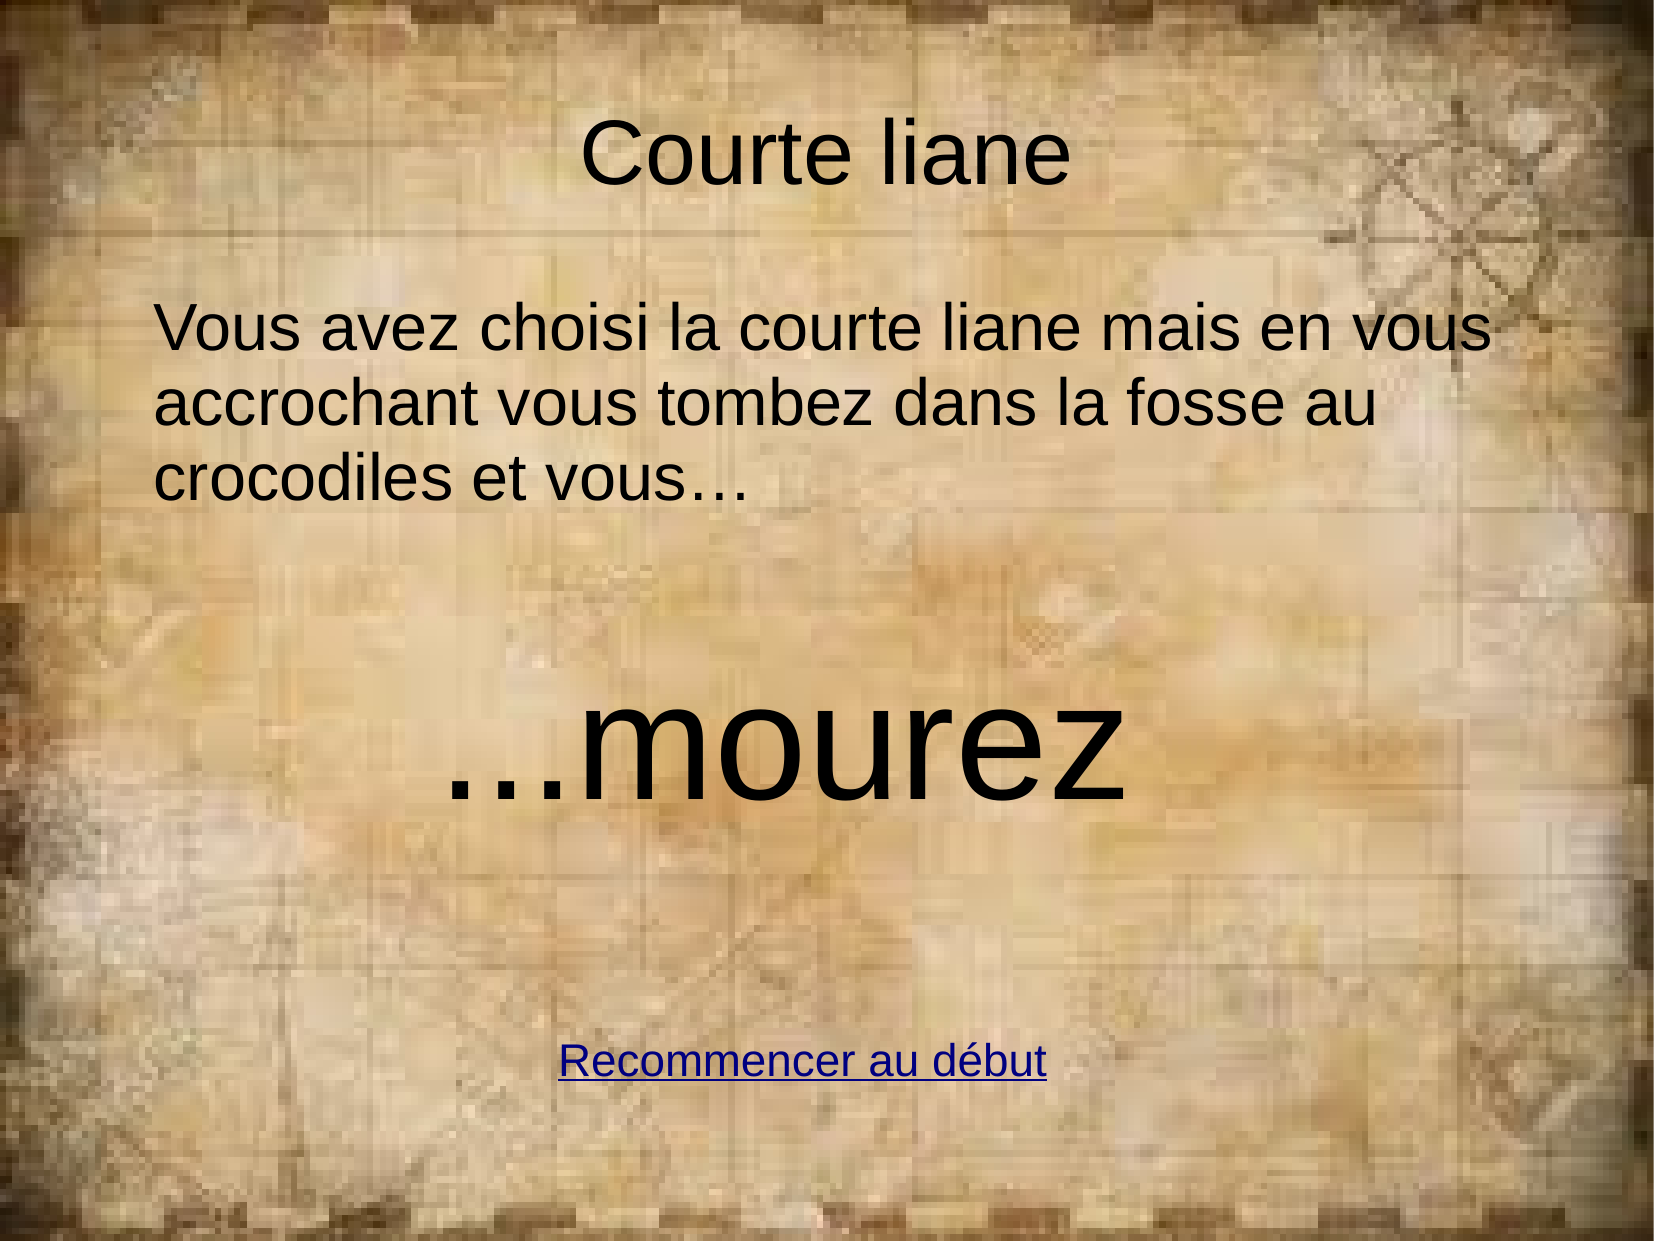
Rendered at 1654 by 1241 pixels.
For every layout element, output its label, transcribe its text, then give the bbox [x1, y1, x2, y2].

list Vous avez choisi la courte liane mais en vous accrochant vous tombez dans la fosse au crocodiles et vous… ...mourez [82, 290, 1571, 1010]
text_box Recommencer au début [543, 1027, 1075, 1111]
picture [0, 0, 1654, 1241]
title Courte liane [82, 49, 1571, 257]
